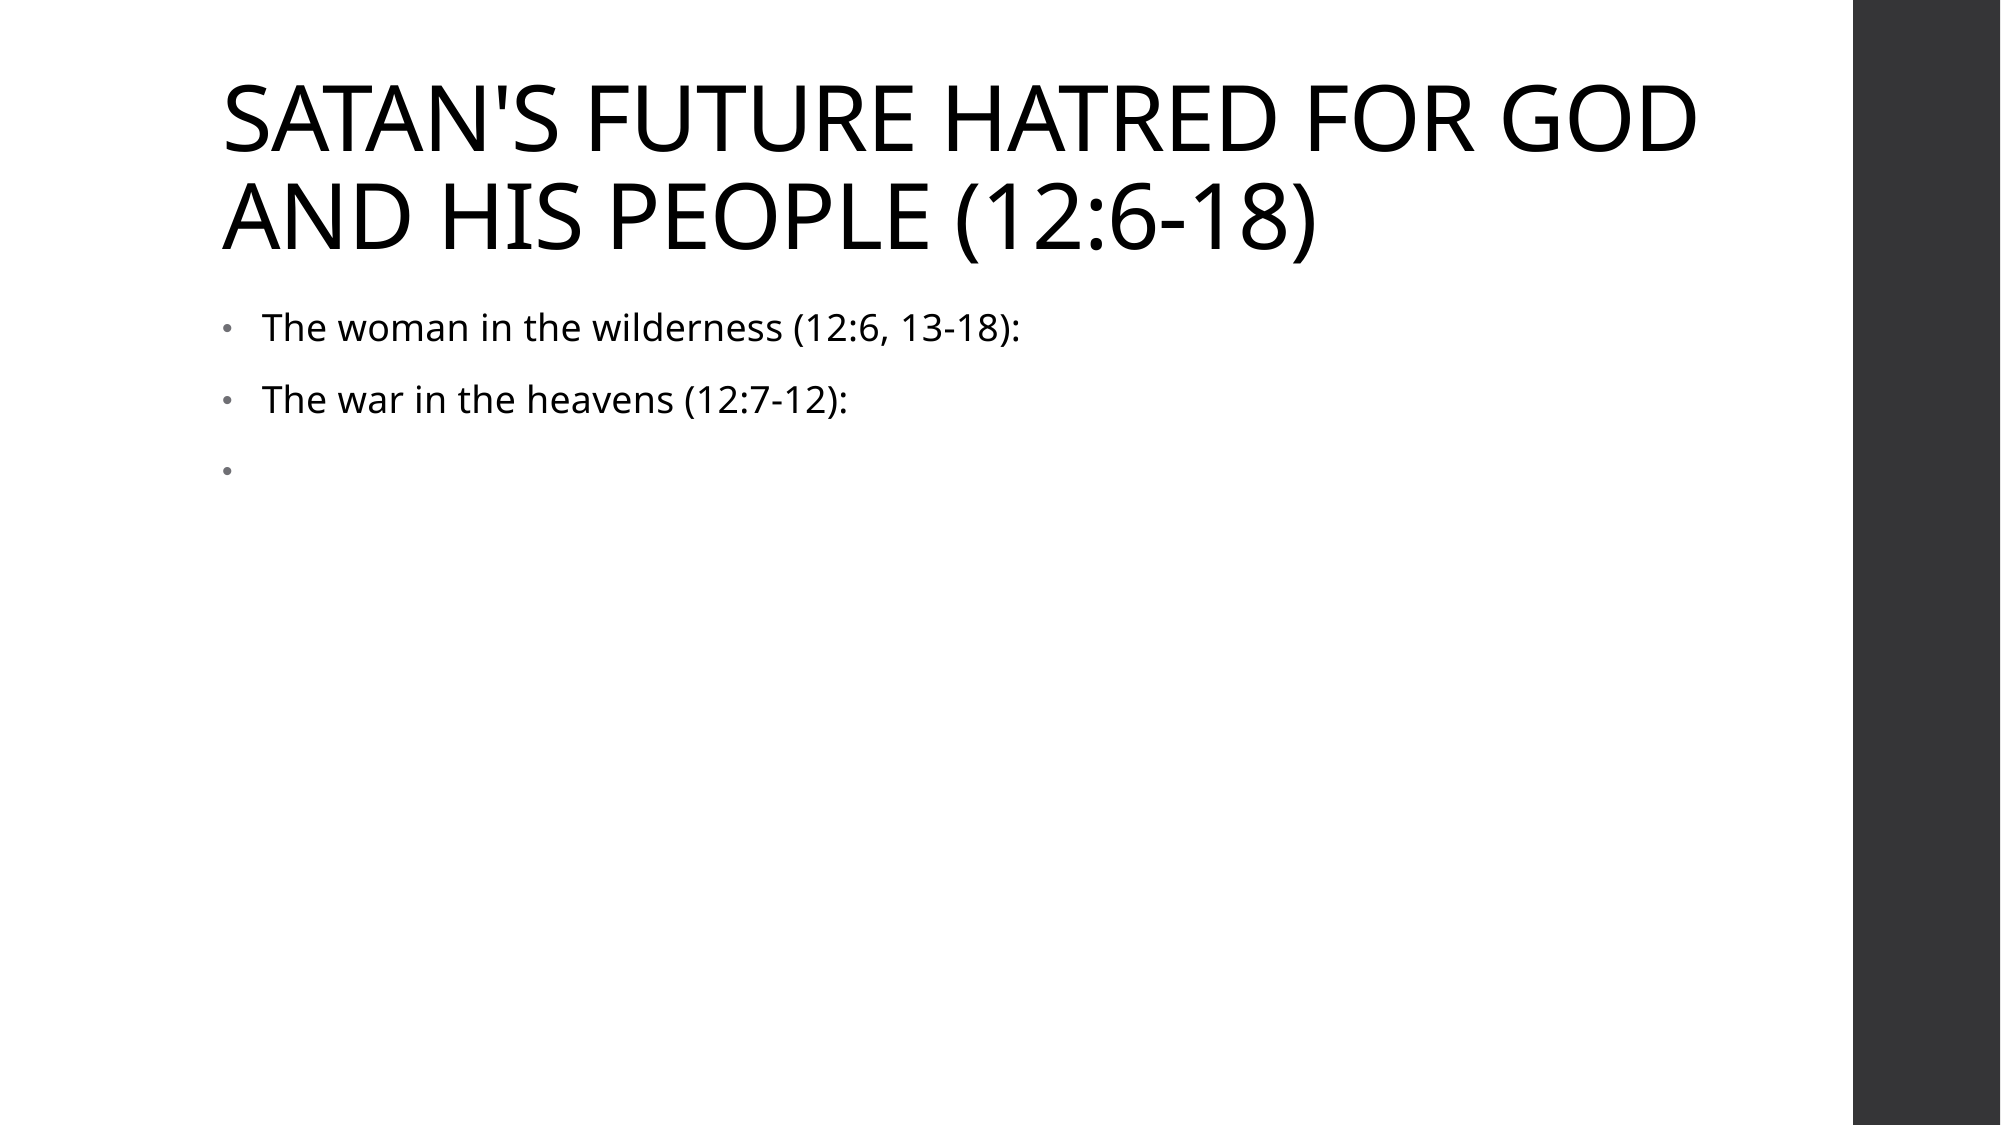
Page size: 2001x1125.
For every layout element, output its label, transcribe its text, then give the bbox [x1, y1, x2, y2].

title SATAN'S FUTURE HATRED FOR GOD AND HIS PEOPLE (12:6-18) [206, 60, 1797, 278]
list The woman in the wilderness (12:6, 13-18): The war in the heavens (12:7-12): [206, 299, 1617, 1014]
